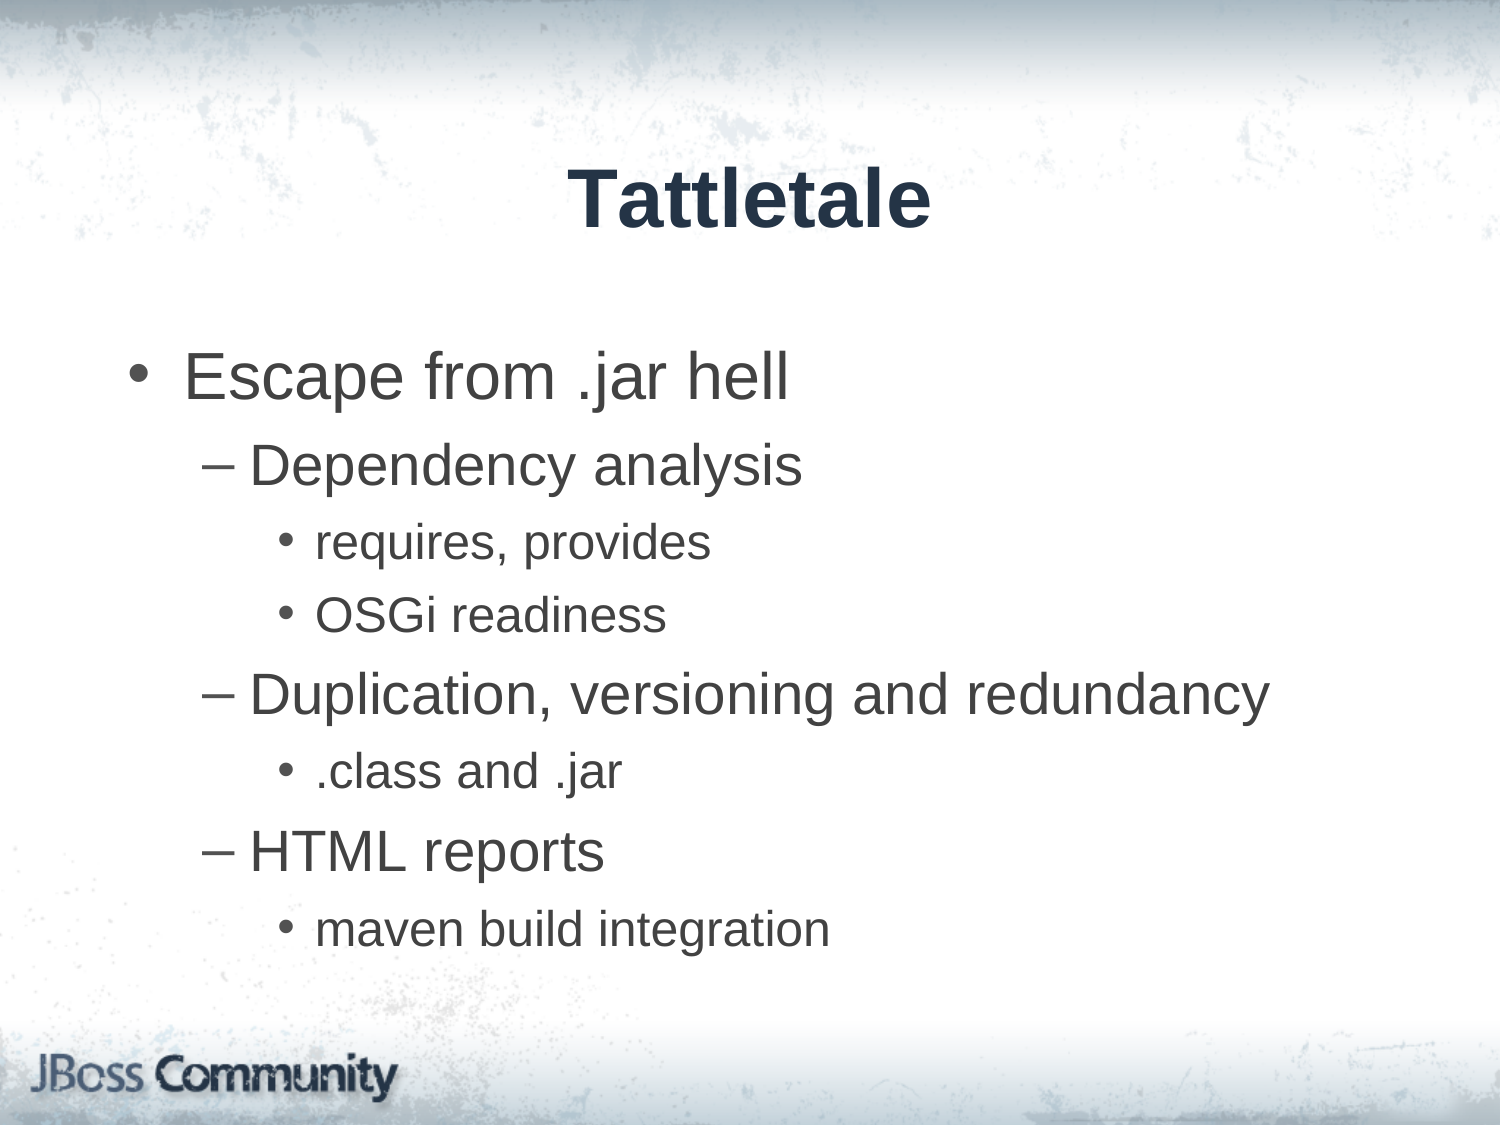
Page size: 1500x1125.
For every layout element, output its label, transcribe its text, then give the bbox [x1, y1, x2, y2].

picture [0, 0, 1500, 1125]
list Escape from .jar hell Dependency analysis requires, provides OSGi readiness Duplication, versioning and redundancy .class and .jar HTML reports maven build integration [112, 324, 1388, 1001]
title Tattletale [112, 75, 1388, 312]
